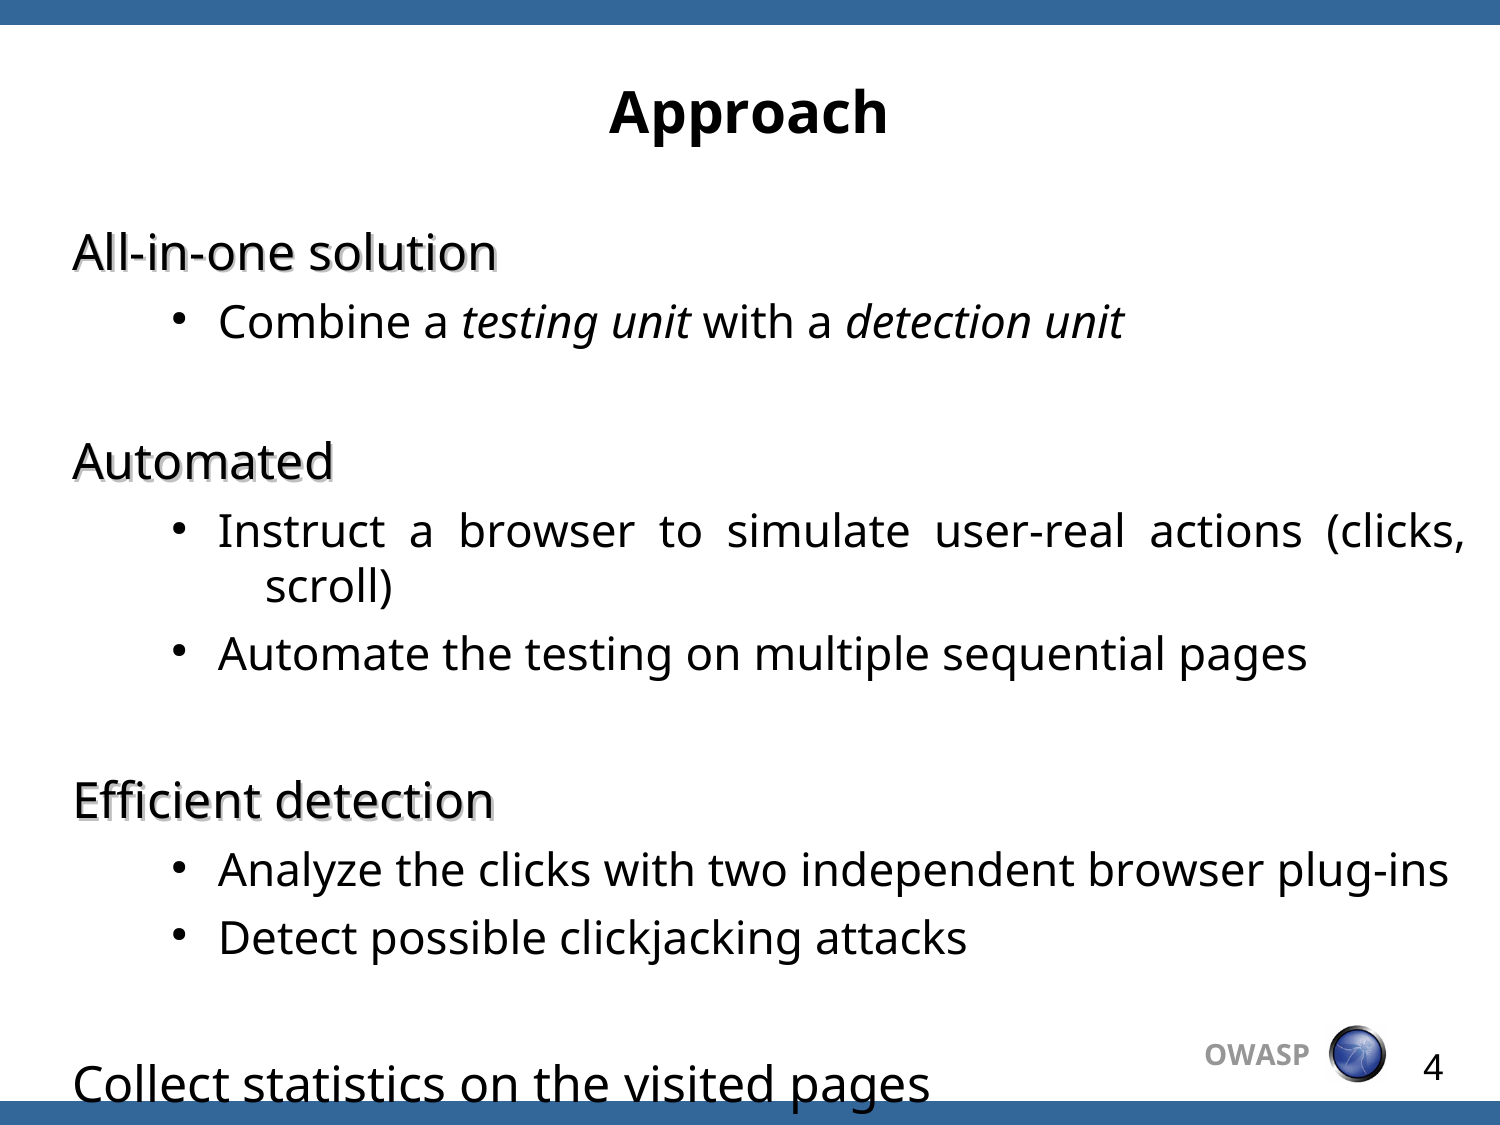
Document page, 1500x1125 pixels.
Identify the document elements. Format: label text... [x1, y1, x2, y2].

title Approach [75, 24, 1425, 196]
picture [1325, 1066, 1388, 1083]
list All-in-one solution Combine a testing unit with a detection unit Automated Instruct a browser to simulate user-real actions (clicks, scroll) Automate the testing on multiple sequential pages Efficient detection Analyze the clicks with two independent browser plug-ins Detect possible clickjacking attacks Collect statistics on the visited pages [57, 212, 1483, 1066]
